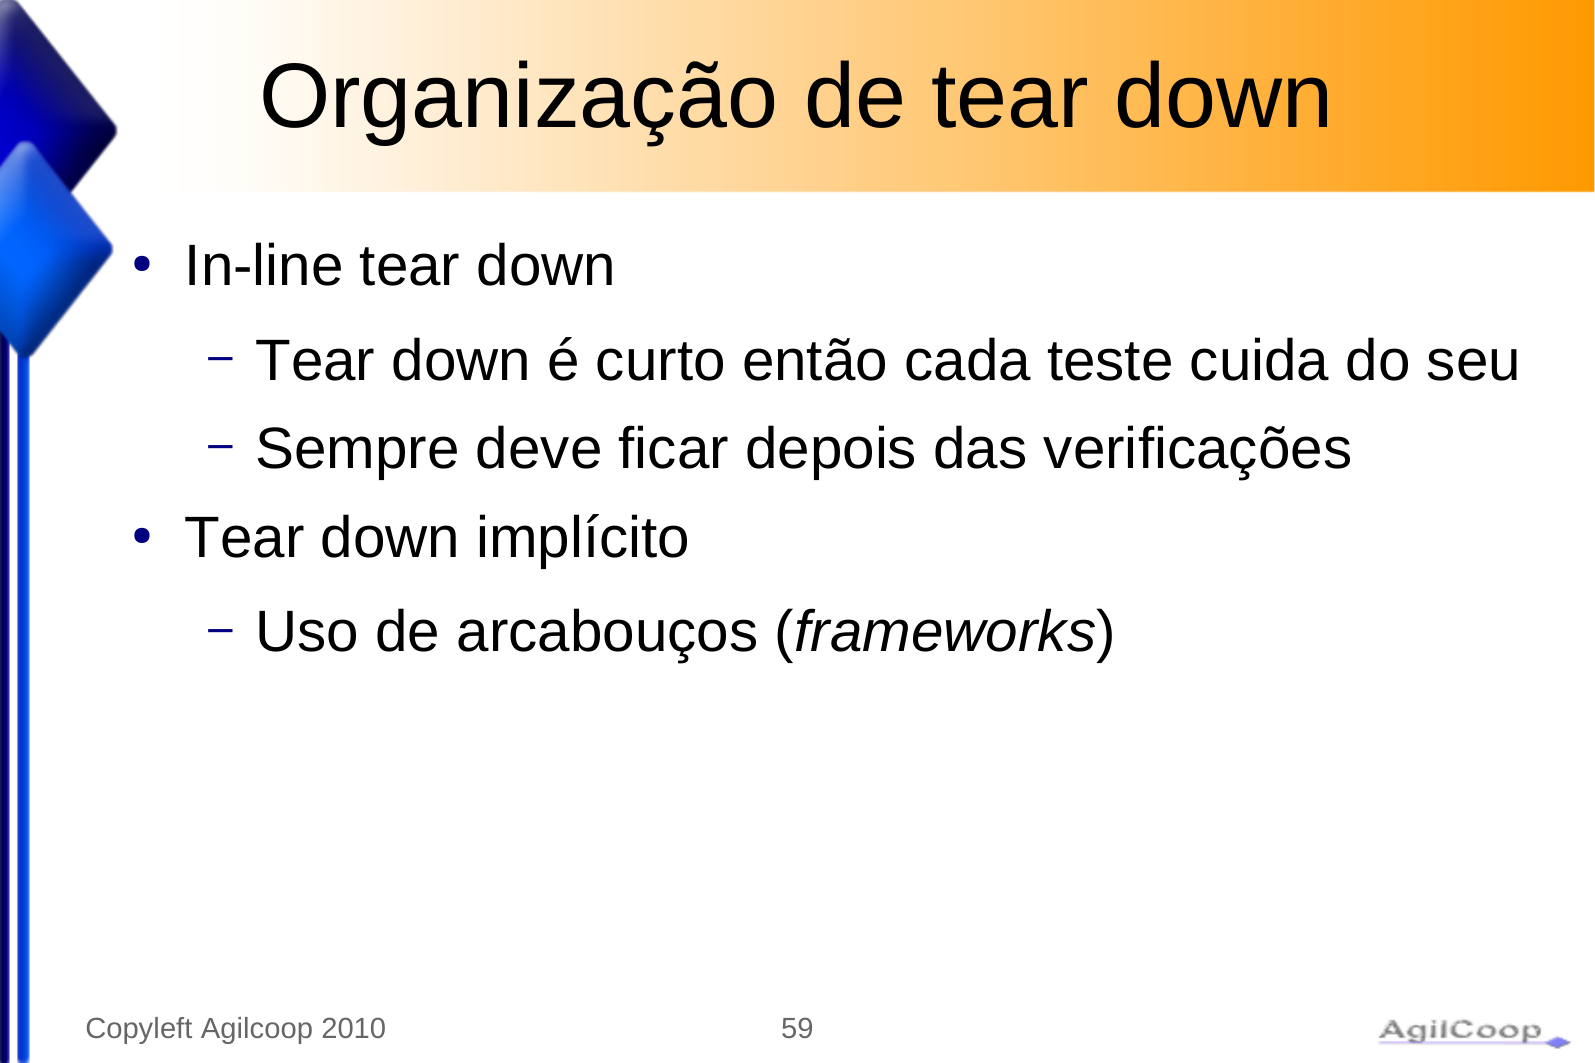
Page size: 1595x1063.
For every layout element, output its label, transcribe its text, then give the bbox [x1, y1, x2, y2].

title Organização de tear down [79, 6, 1515, 185]
picture [0, 0, 1595, 1063]
list In-line tear down Tear down é curto então cada teste cuida do seu Sempre deve ficar depois das verificações Tear down implícito Uso de arcabouços (frameworks) [113, 232, 1549, 962]
